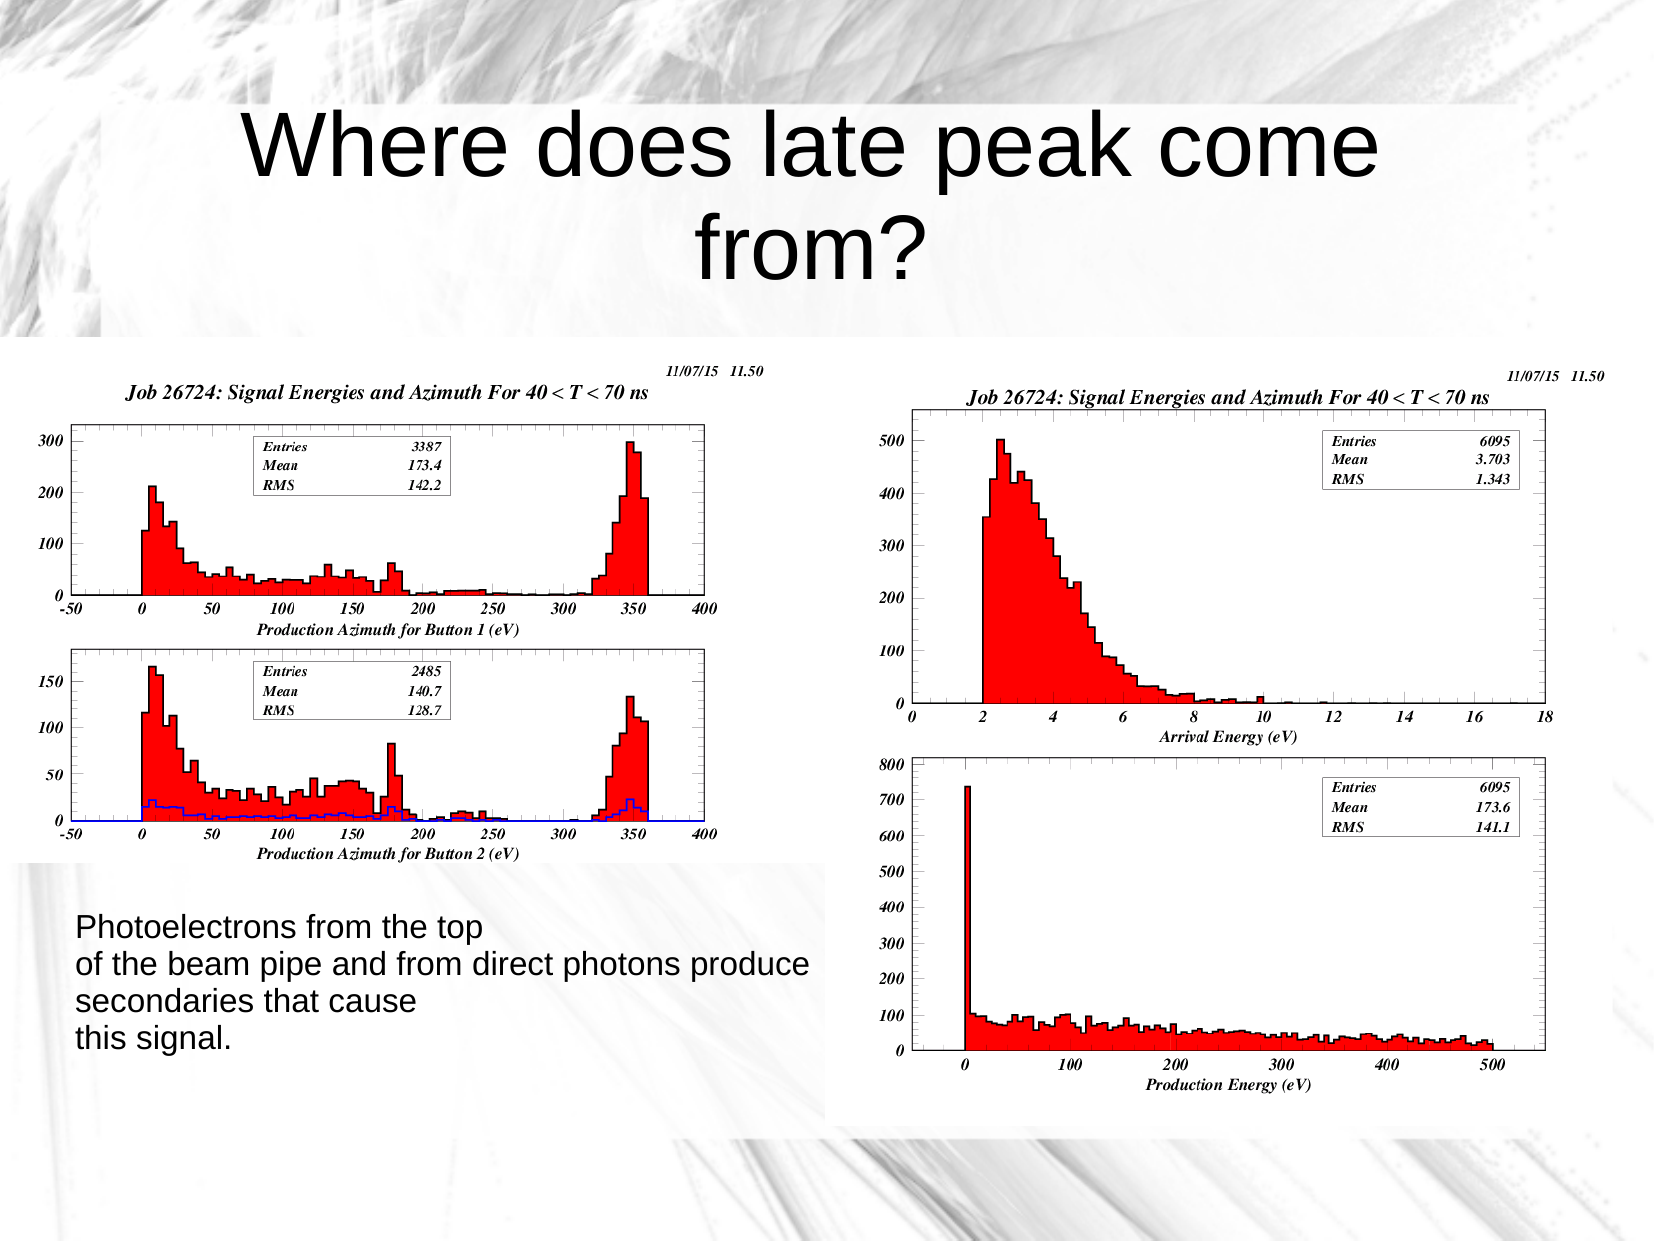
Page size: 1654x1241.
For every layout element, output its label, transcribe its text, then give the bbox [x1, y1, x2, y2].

picture [0, 0, 1654, 1241]
text_box Photoelectrons from the top of the beam pipe and from direct photons produce secondaries that cause this signal. [75, 908, 891, 1063]
title Where does late peak come from? [118, 89, 1506, 304]
